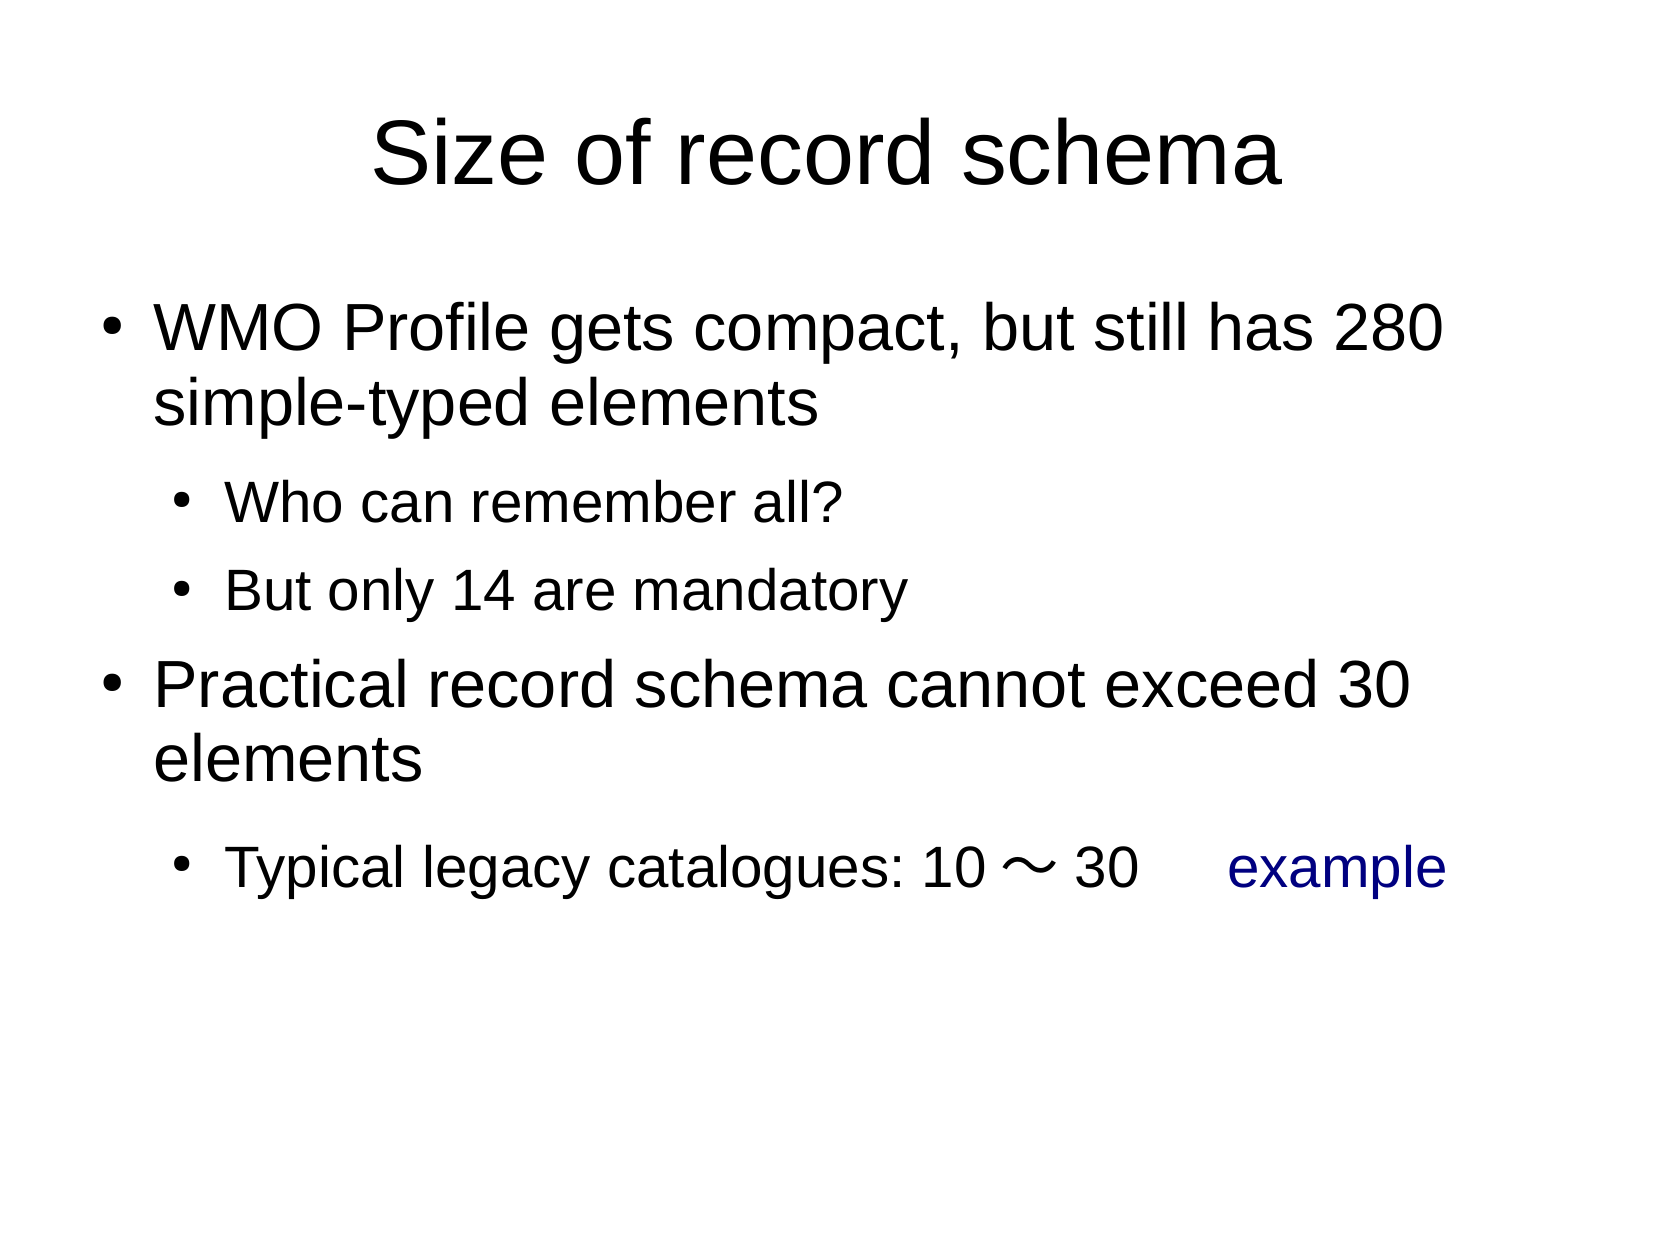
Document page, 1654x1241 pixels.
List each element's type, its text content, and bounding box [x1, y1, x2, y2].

list WMO Profile gets compact, but still has 280 simple-typed elements Who can remember all? But only 14 are mandatory Practical record schema cannot exceed 30 elements Typical legacy catalogues: 10～30 example [82, 290, 1571, 1094]
title Size of record schema [82, 56, 1571, 250]
